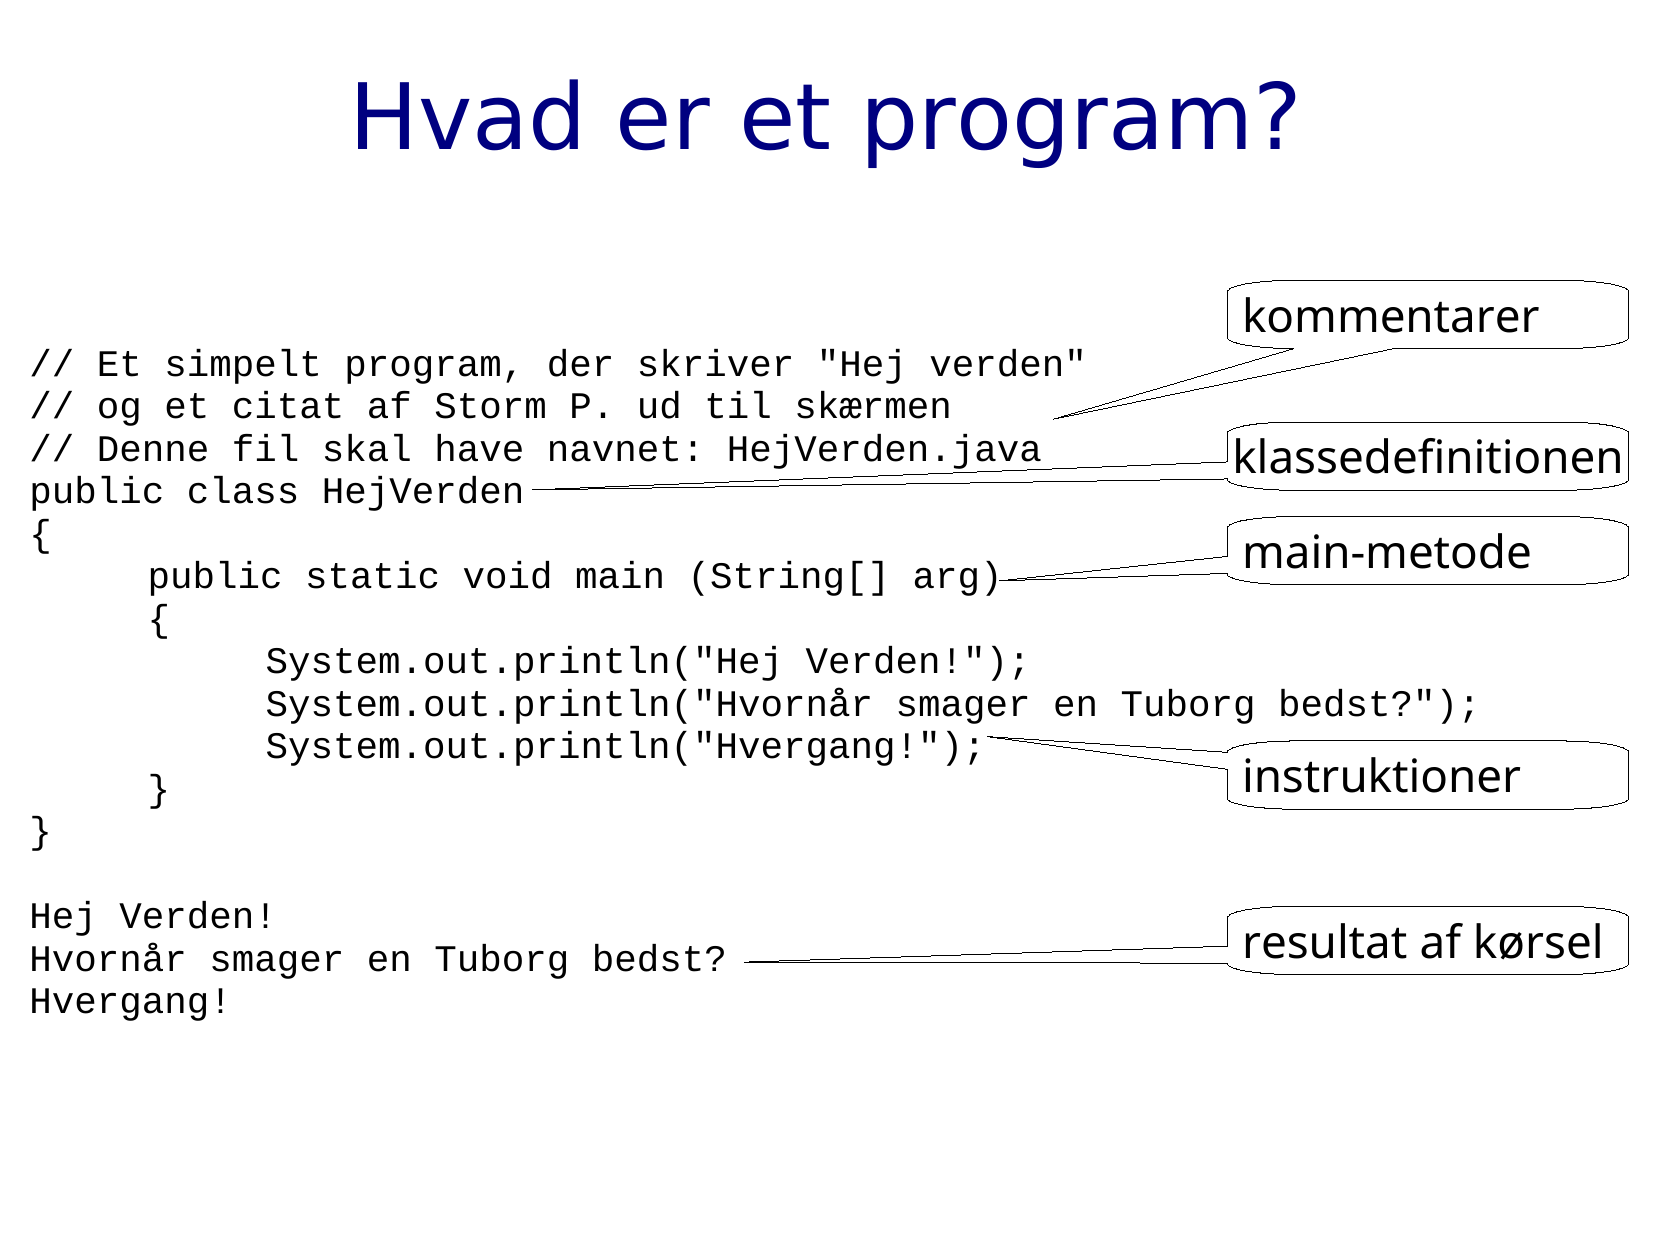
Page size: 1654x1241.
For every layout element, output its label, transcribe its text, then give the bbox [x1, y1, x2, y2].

text_box main-metode [999, 516, 1629, 585]
text_box // Et simpelt program, der skriver "Hej verden" // og et citat af Storm P. ud til skærmen // Denne fil skal have navnet: HejVerden.java public class HejVerden { public static void main (String[] arg) { System.out.println("Hej Verden!"); System.out.println("Hvornår smager en Tuborg bedst?"); System.out.println("Hvergang!"); } } Hej Verden! Hvornår smager en Tuborg bedst? Hvergang! [29, 302, 1502, 1191]
text_box instruktioner [987, 736, 1629, 810]
text_box klassedefinitionen [532, 422, 1629, 491]
title Hvad er et program? [105, 14, 1549, 222]
text_box kommentarer [1053, 280, 1629, 420]
text_box resultat af kørsel [744, 906, 1629, 975]
